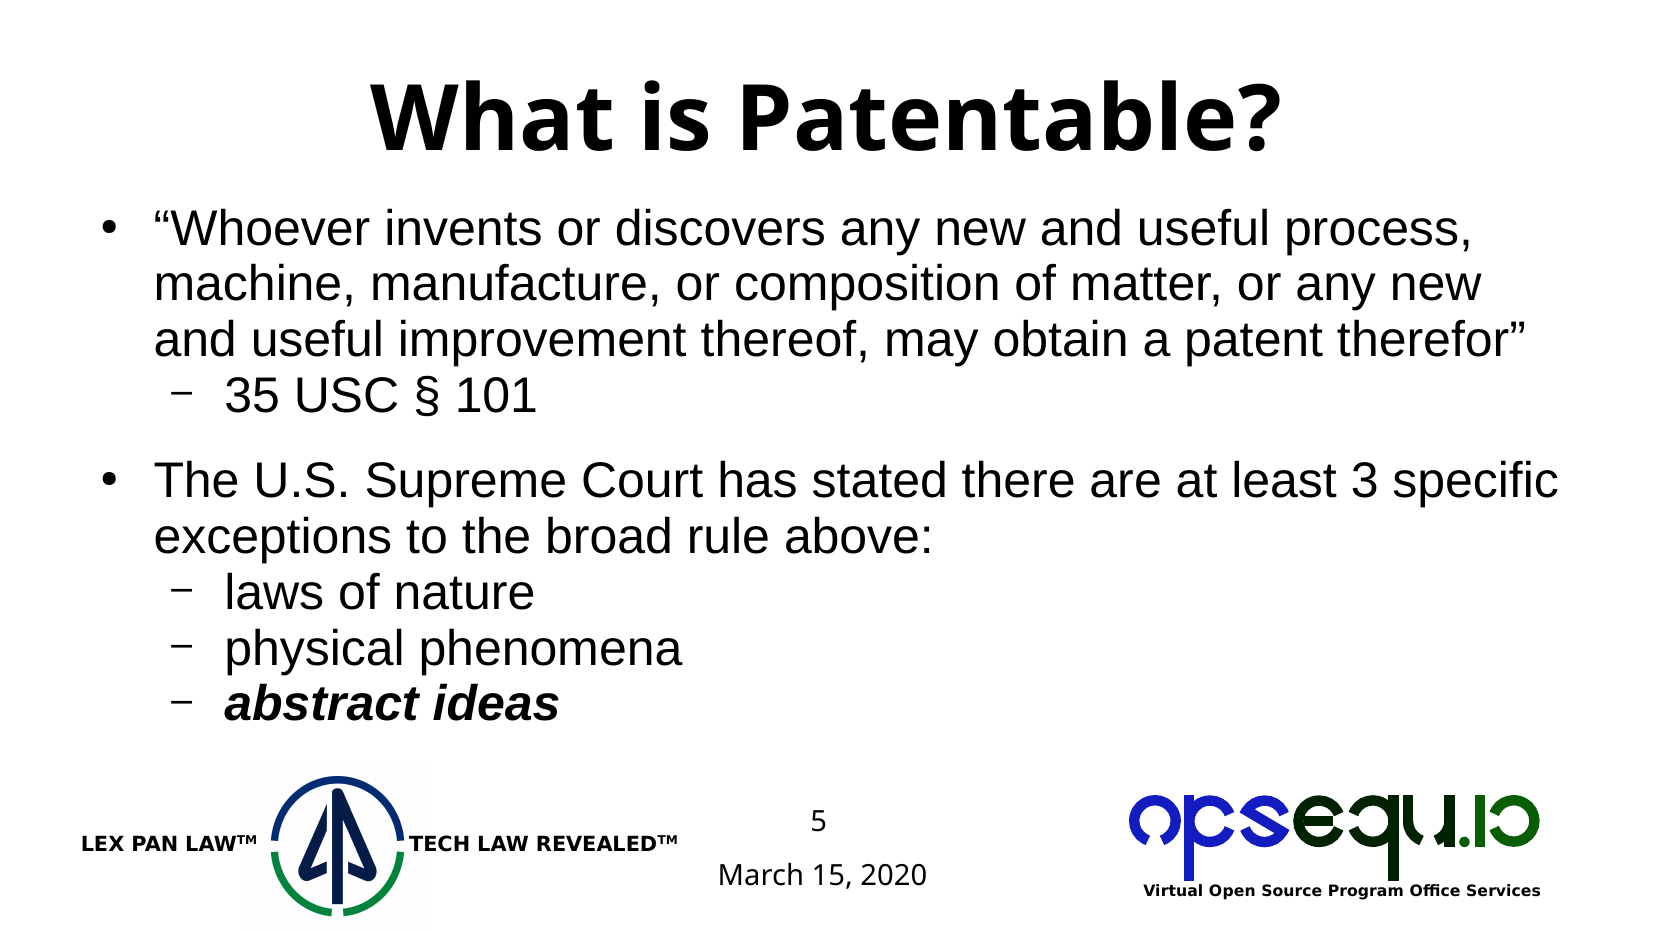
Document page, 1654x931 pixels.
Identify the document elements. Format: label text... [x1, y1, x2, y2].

picture [240, 760, 433, 931]
title What is Patentable? [82, 37, 1571, 193]
list “Whoever invents or discovers any new and useful process, machine, manufacture, or composition of matter, or any new and useful improvement thereof, may obtain a patent therefor” 35 USC § 101 The U.S. Supreme Court has stated there are at least 3 specific exceptions to the broad rule above: laws of nature physical phenomena abstract ideas [82, 199, 1571, 740]
